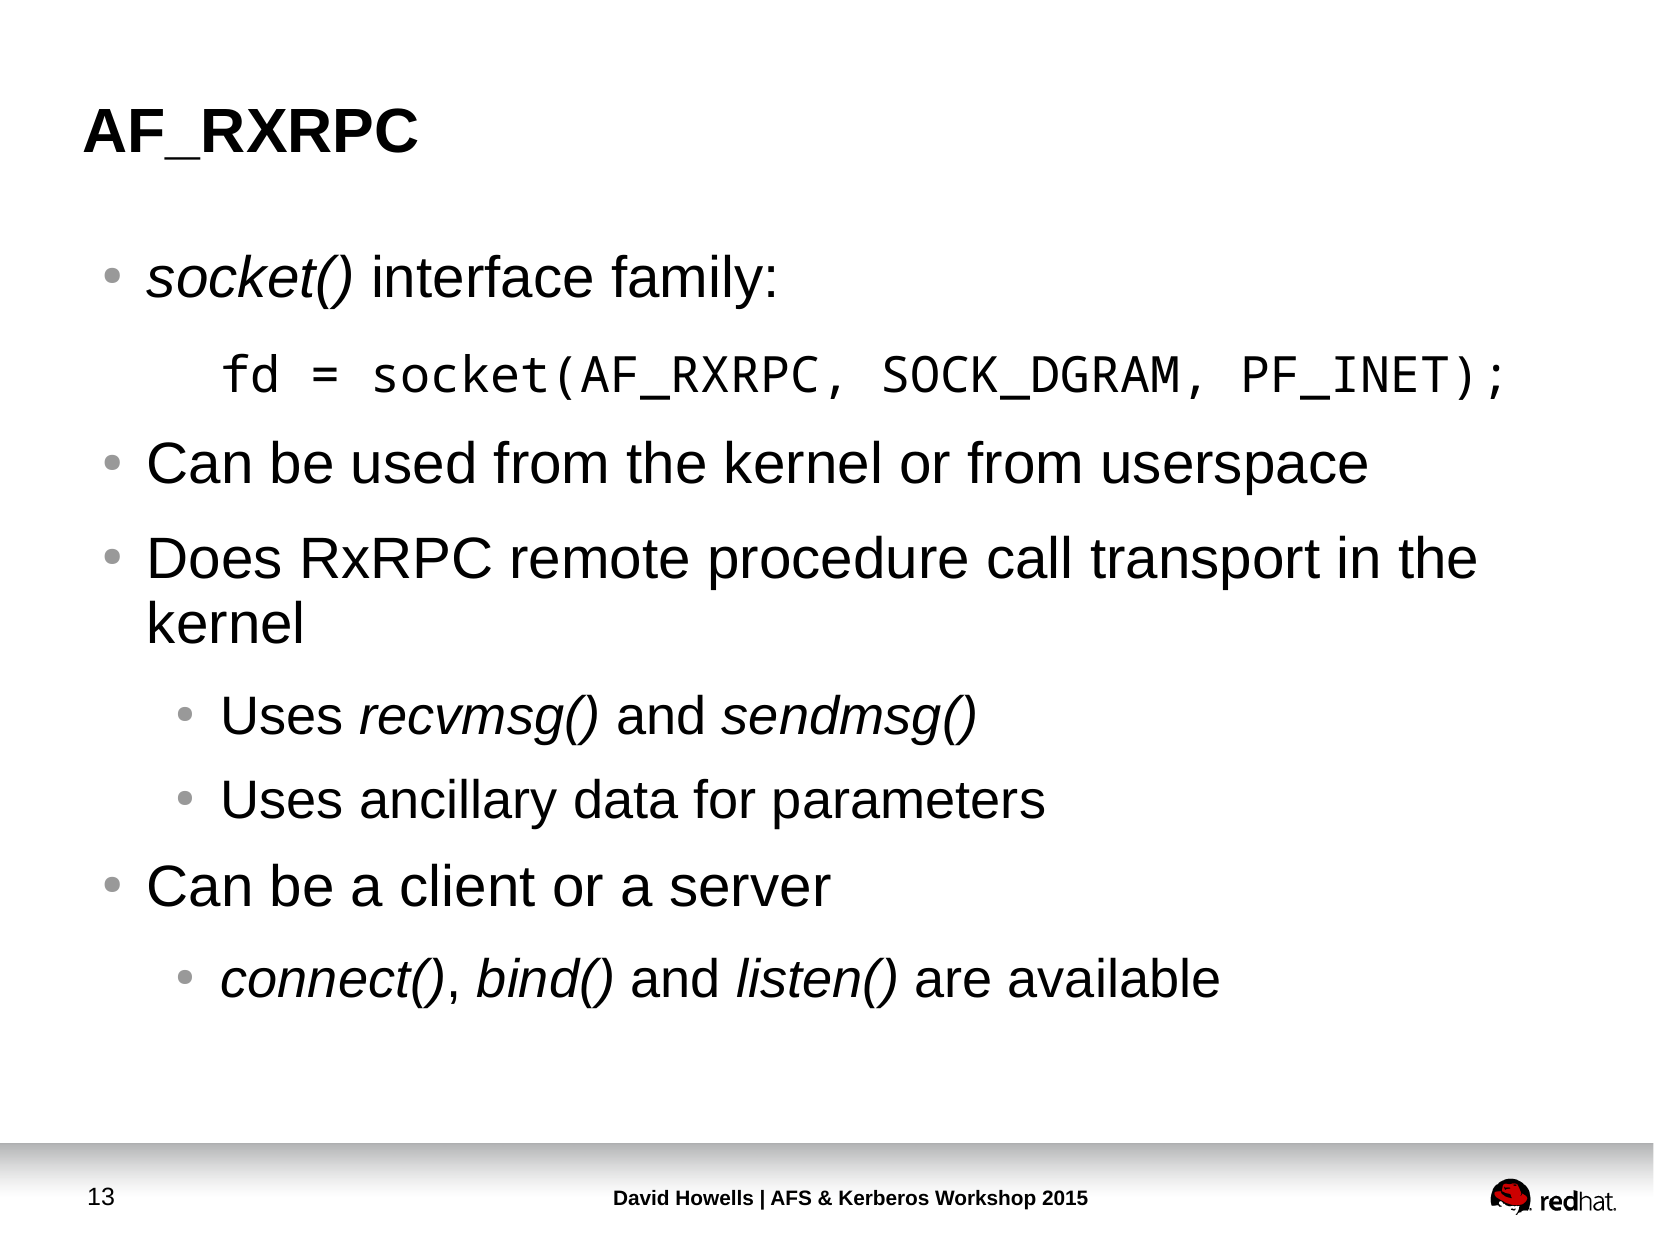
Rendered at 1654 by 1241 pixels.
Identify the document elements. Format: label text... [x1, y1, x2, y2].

picture [0, 1143, 1654, 1241]
title AF_RXRPC [82, 37, 1571, 226]
list socket() interface family: fd = socket(AF_RXRPC, SOCK_DGRAM, PF_INET); Can be used from the kernel or from userspace Does RxRPC remote procedure call transport in the kernel Uses recvmsg() and sendmsg() Uses ancillary data for parameters Can be a client or a server connect(), bind() and listen() are available [86, 244, 1576, 1039]
